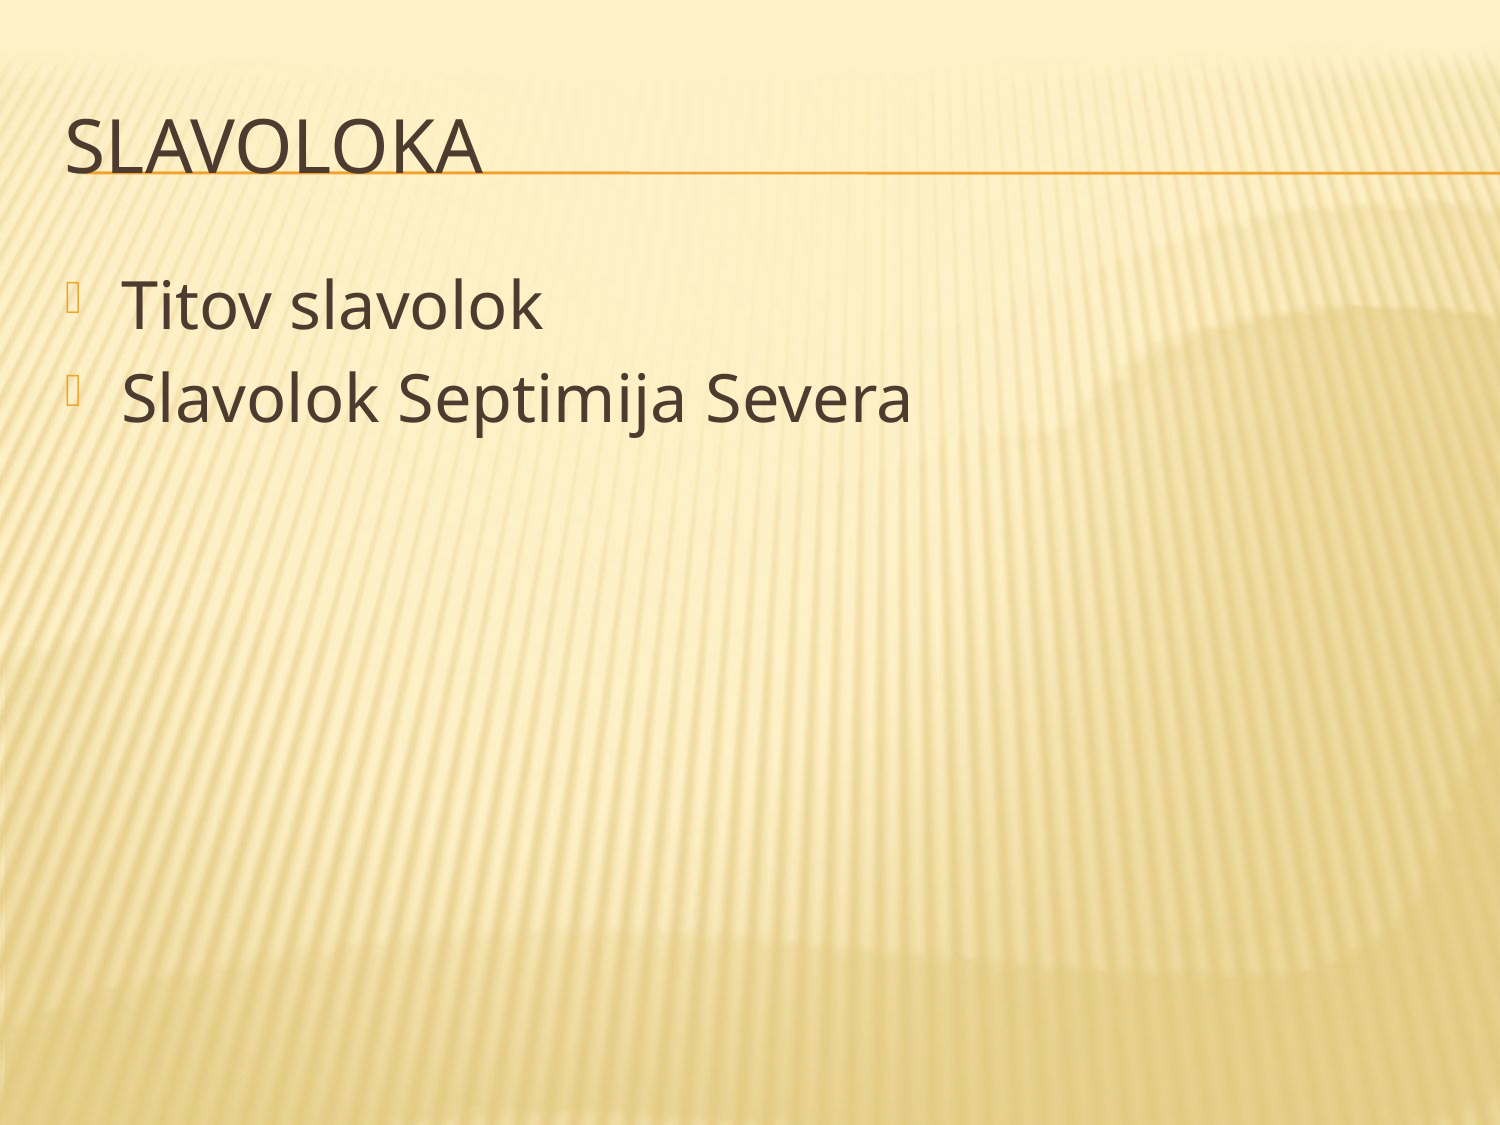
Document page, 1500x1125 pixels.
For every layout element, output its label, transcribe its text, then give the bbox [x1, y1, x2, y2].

list Titov slavolok Slavolok Septimija Severa [50, 254, 1475, 998]
title slavoloka [50, 75, 1475, 213]
picture [0, 0, 1500, 1125]
